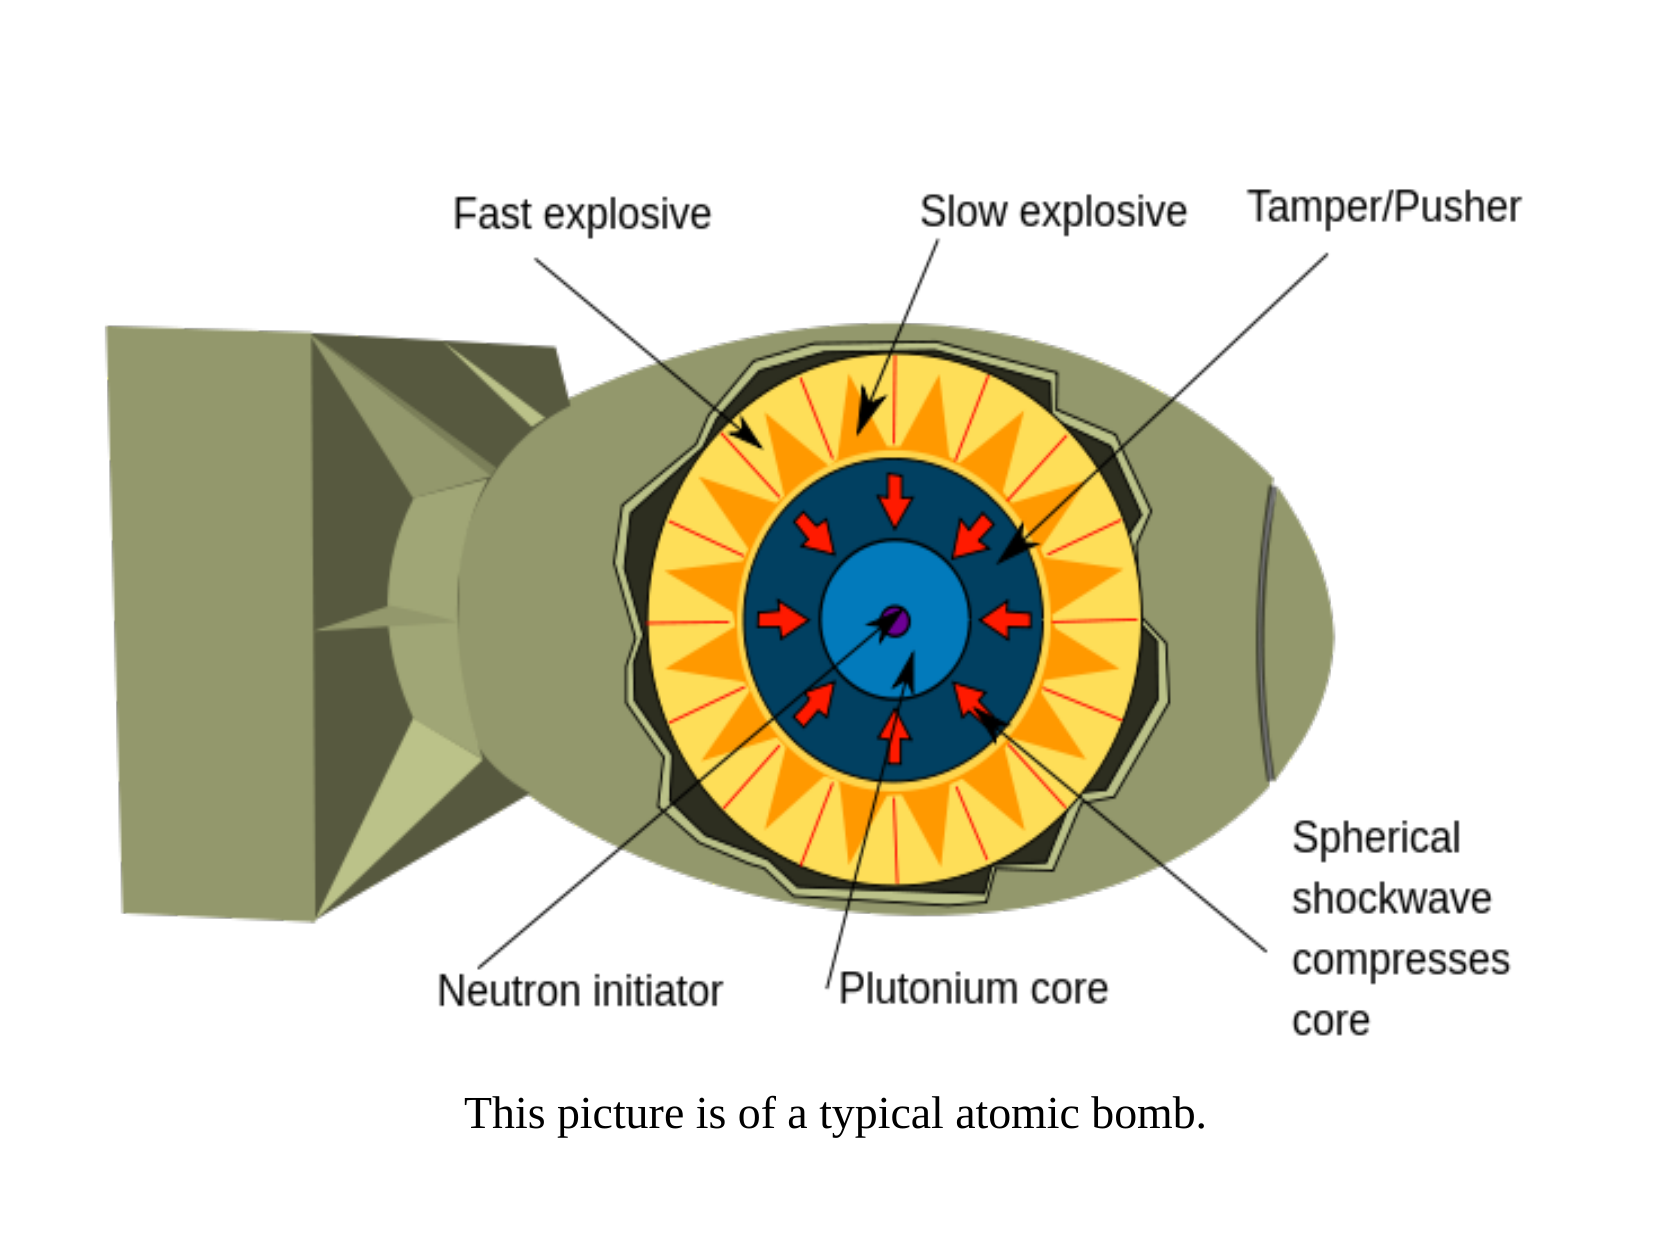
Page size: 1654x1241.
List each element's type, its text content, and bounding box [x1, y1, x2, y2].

picture [70, 149, 1561, 1065]
text_box This picture is of a typical atomic bomb. [438, 1080, 1234, 1156]
